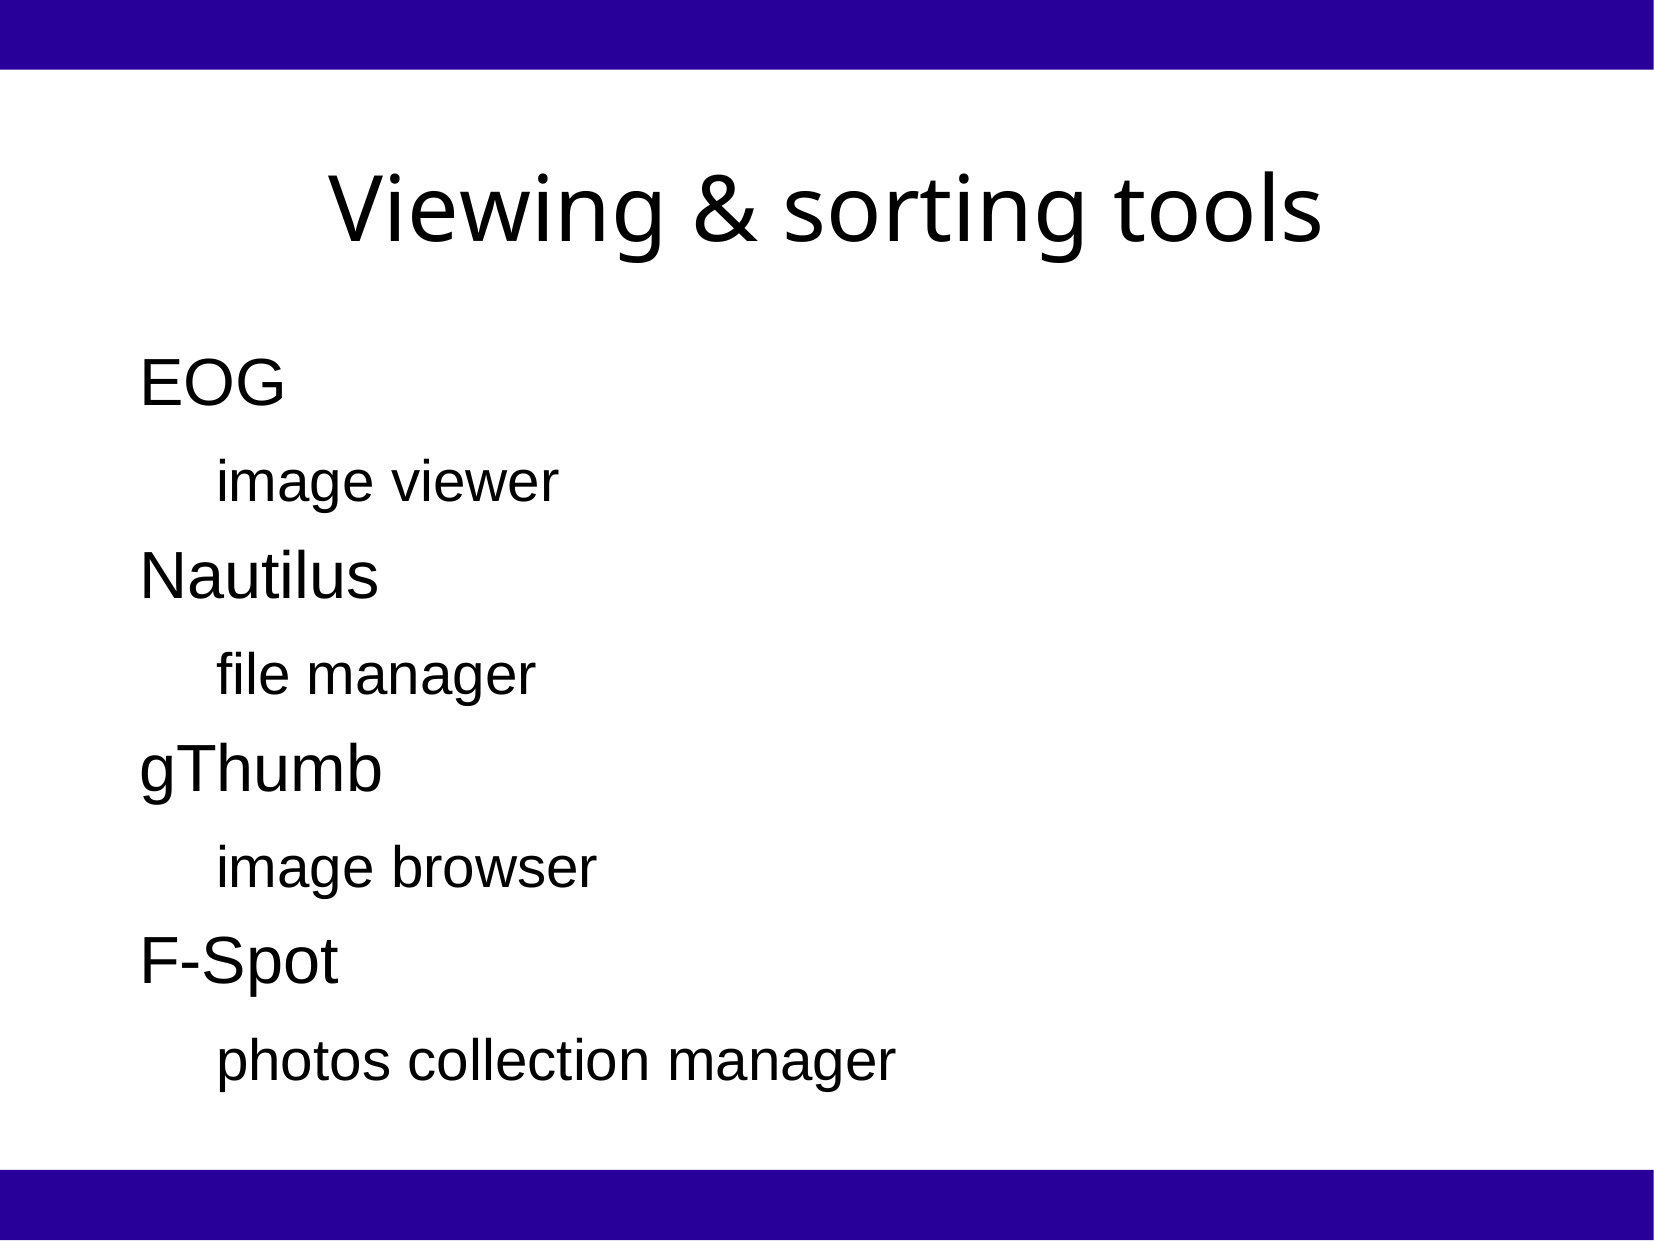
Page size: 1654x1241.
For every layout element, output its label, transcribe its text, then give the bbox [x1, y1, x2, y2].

list EOG image viewer Nautilus file manager gThumb image browser F-Spot photos collection manager [121, 344, 1533, 1157]
title Viewing & sorting tools [121, 102, 1534, 311]
